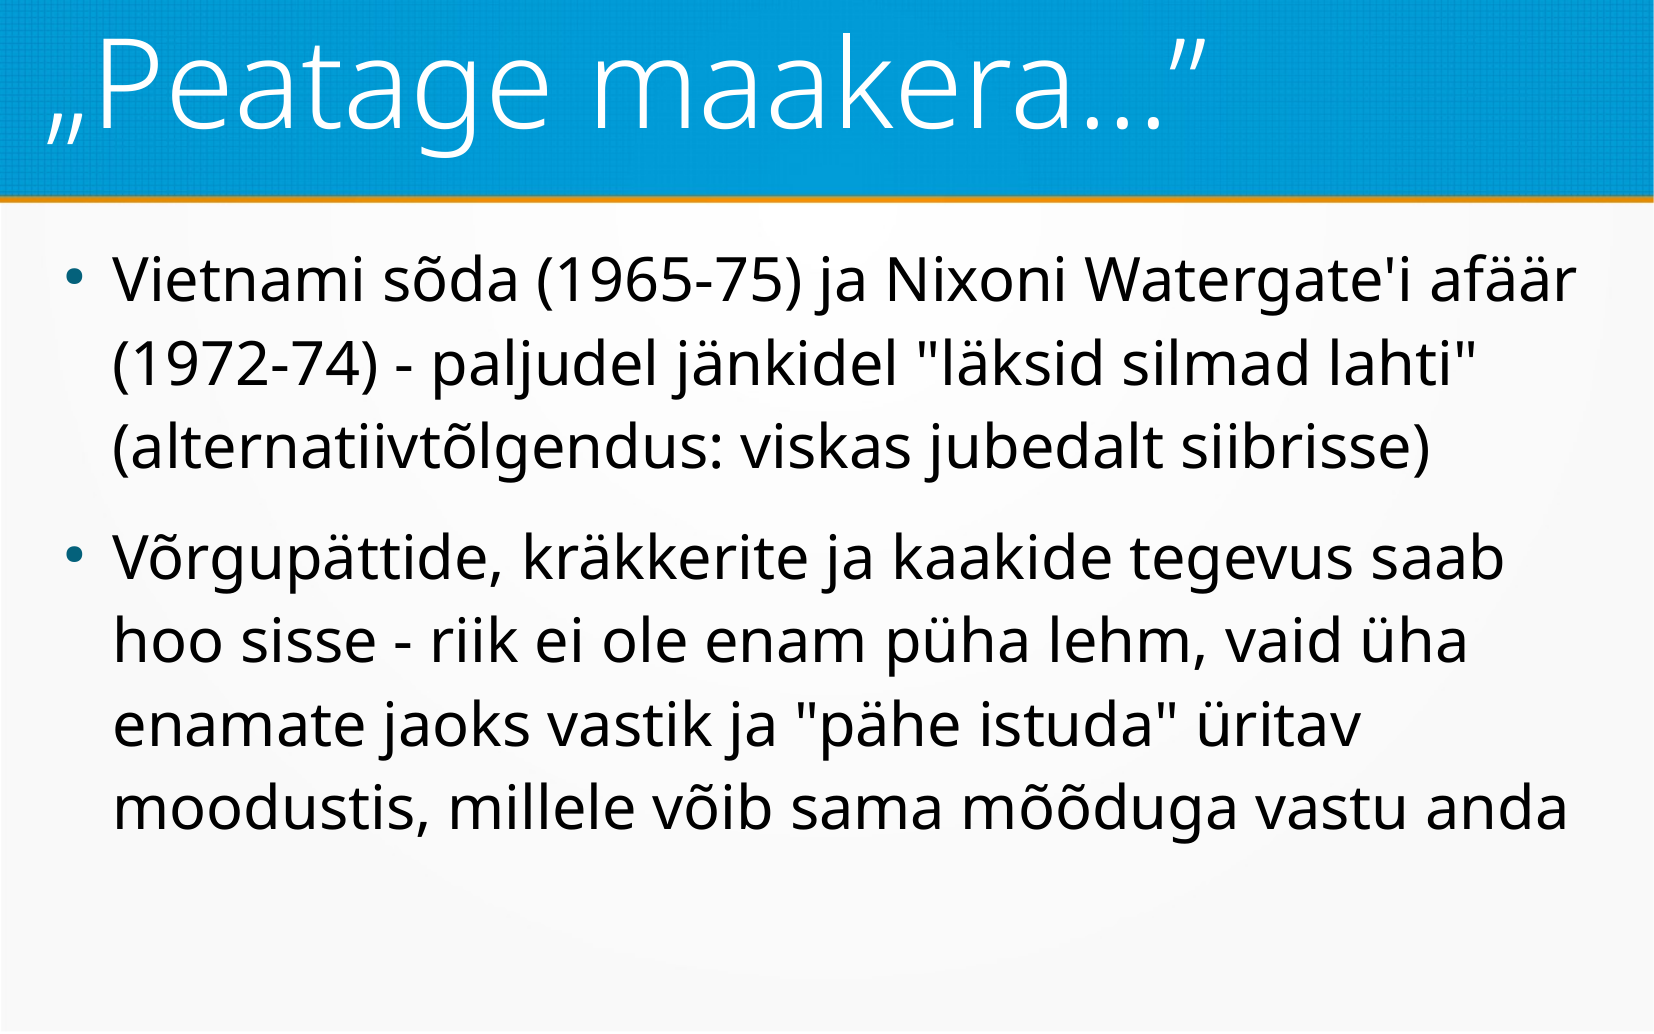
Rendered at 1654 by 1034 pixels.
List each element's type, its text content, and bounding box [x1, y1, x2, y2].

picture [0, 195, 1654, 1034]
list Vietnami sõda (1965-75) ja Nixoni Watergate'i afäär (1972-74) - paljudel jänkidel "läksid silmad lahti" (alternatiivtõlgendus: viskas jubedalt siibrisse) Võrgupättide, kräkkerite ja kaakide tegevus saab hoo sisse - riik ei ole enam püha lehm, vaid üha enamate jaoks vastik ja "pähe istuda" üritav moodustis, millele võib sama mõõduga vastu anda [47, 236, 1607, 1002]
title „Peatage maakera...” [43, 0, 1619, 166]
